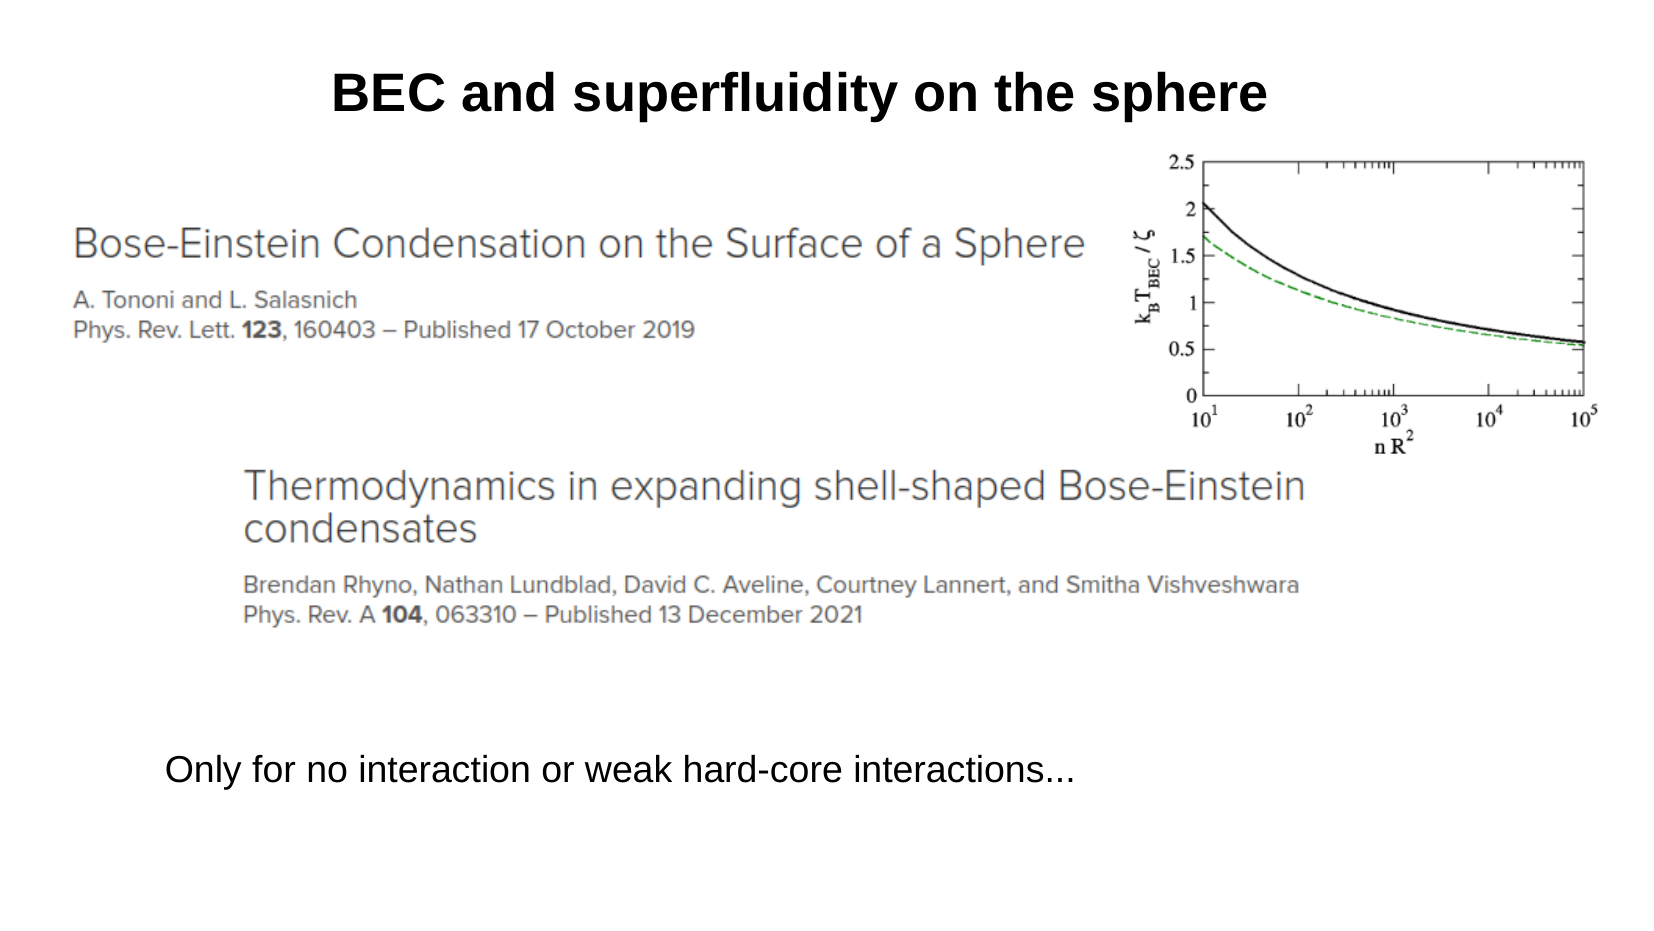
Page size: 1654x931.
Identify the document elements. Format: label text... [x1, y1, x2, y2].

picture [60, 209, 1109, 376]
picture [230, 146, 1606, 664]
title BEC and superfluidity on the sphere [56, 15, 1546, 171]
text_box Only for no interaction or weak hard-core interactions... [150, 741, 1471, 841]
